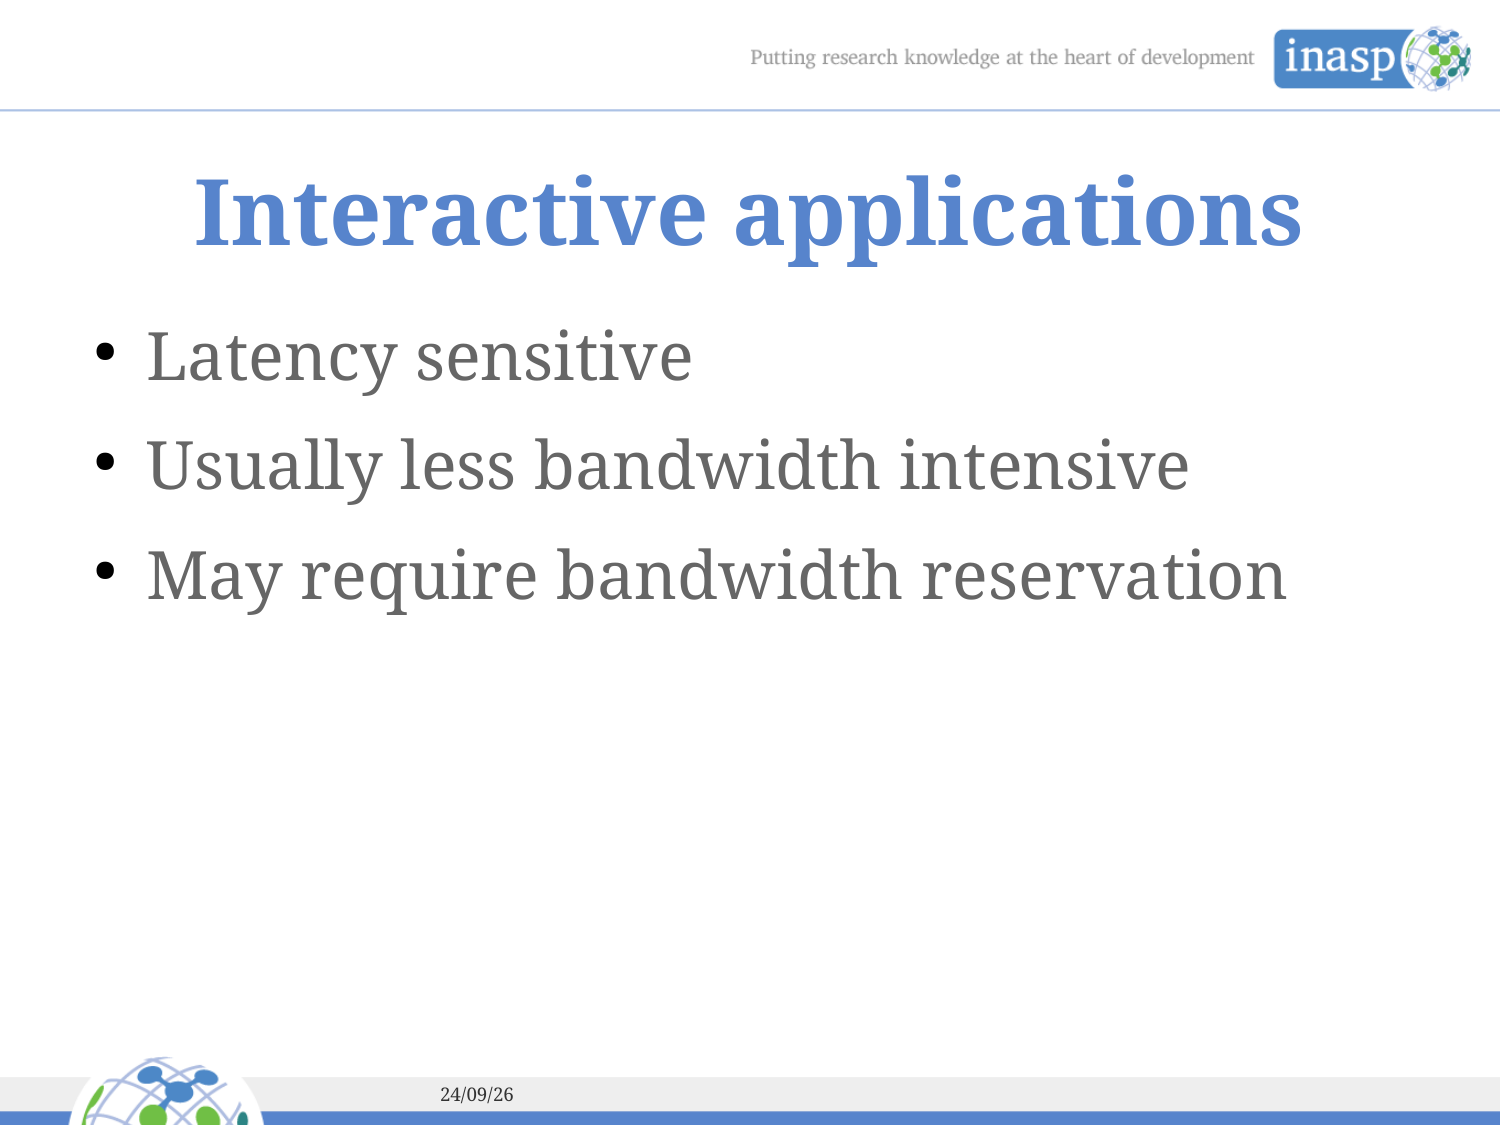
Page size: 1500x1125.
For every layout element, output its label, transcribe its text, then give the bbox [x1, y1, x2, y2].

list Latency sensitive Usually less bandwidth intensive May require bandwidth reservation [75, 313, 1426, 967]
title Interactive applications [75, 129, 1426, 313]
picture [0, 0, 1500, 1125]
